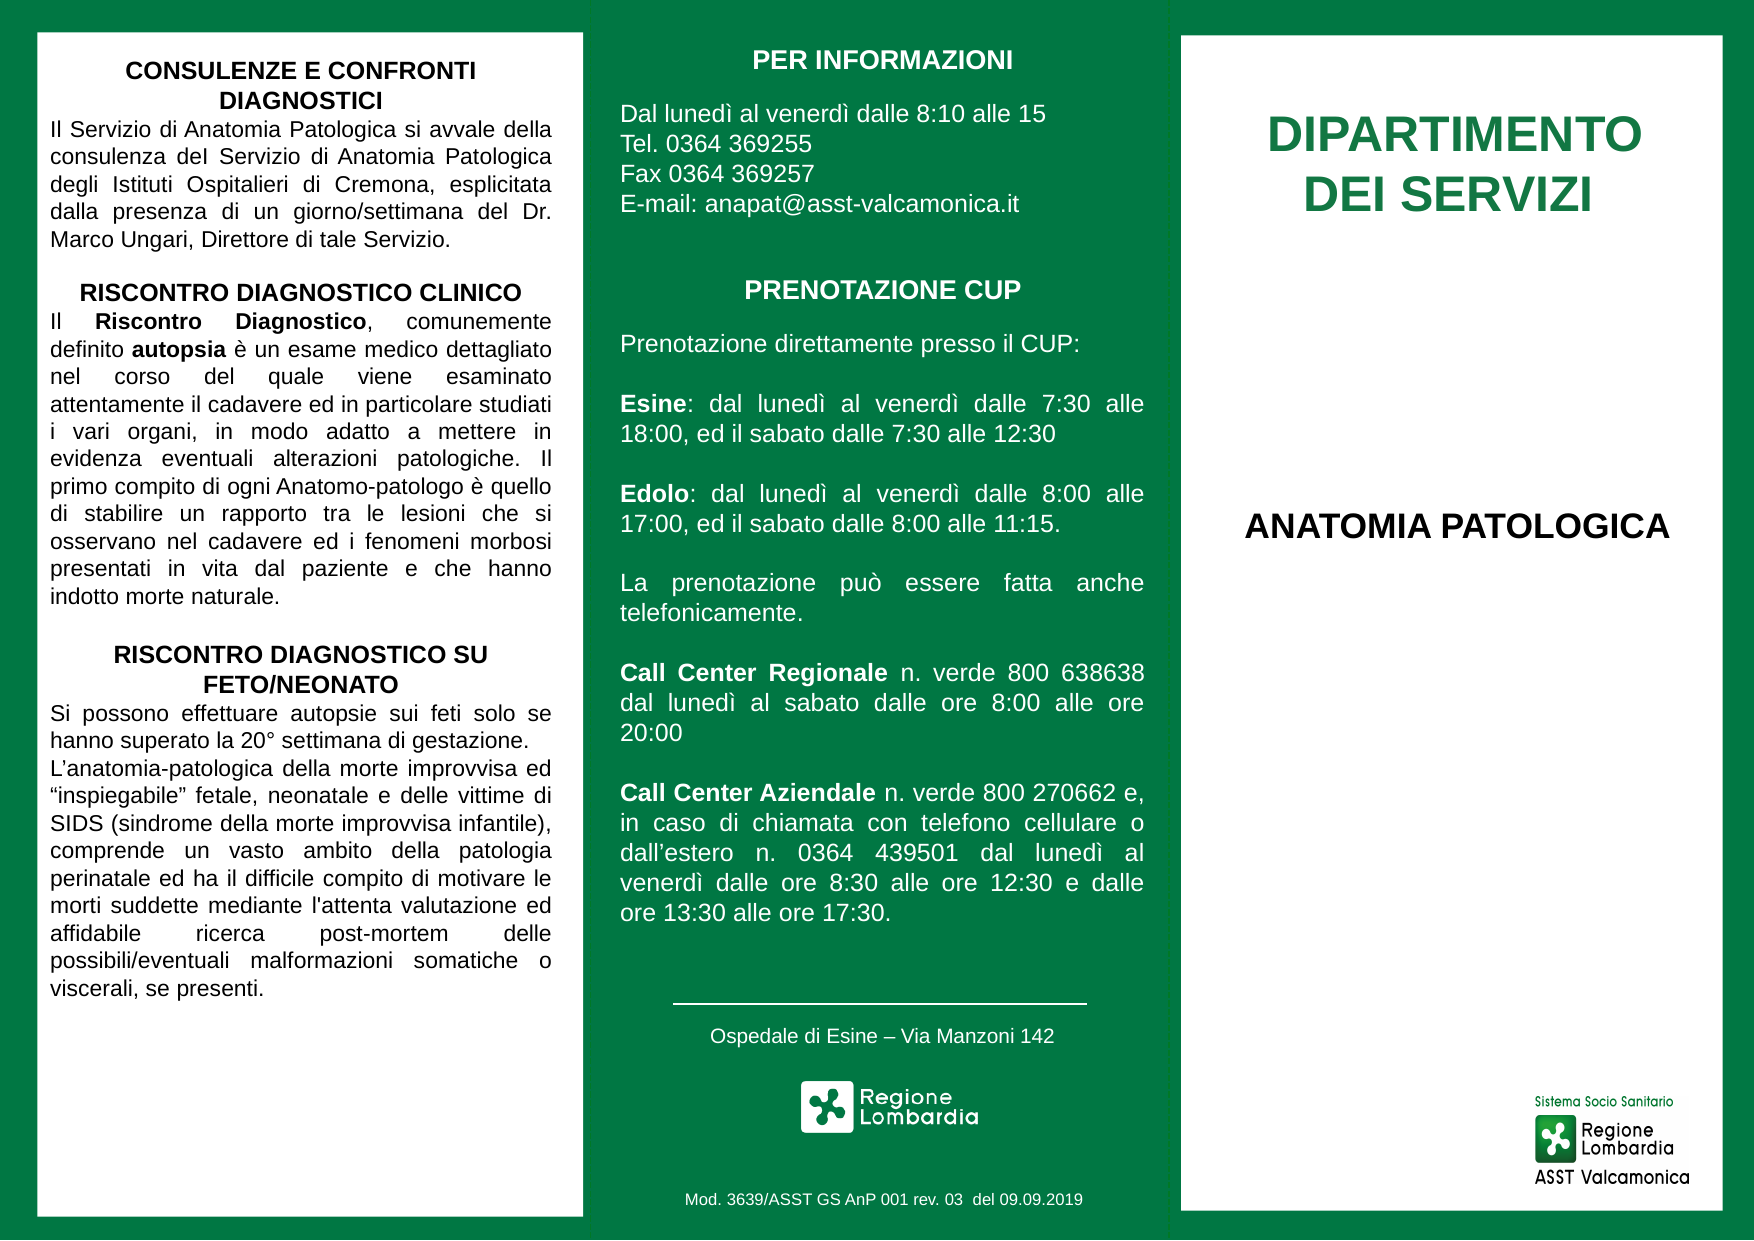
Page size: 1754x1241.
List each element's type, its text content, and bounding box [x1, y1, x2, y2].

picture [796, 1074, 981, 1138]
text_box IMMAGINE (se necessaria) [1184, 490, 1740, 550]
picture [1535, 1096, 1689, 1184]
text_box PER INFORMAZIONI Dal lunedì al venerdì dalle 8:10 alle 15 Tel. 0364 369255 Fax 0364 369257 E-mail: anapat@asst-valcamonica.it PRENOTAZIONE CUP Prenotazione direttamente presso il CUP: Esine: dal lunedì al venerdì dalle 7:30 alle 18:00, ed il sabato dalle 7:30 alle 12:30 Edolo: dal lunedì al venerdì dalle 8:00 alle 17:00, ed il sabato dalle 8:00 alle 11:15. La prenotazione può essere fatta anche telefonicamente. Call Center Regionale n. verde 800 638638 dal lunedì al sabato dalle ore 8:00 alle ore 20:00 Call Center Aziendale n. verde 800 270662 e, in caso di chiamata con telefono cellulare o dall’estero n. 0364 439501 dal lunedì al venerdì dalle ore 8:30 alle ore 12:30 e dalle ore 13:30 alle ore 17:30. [605, 35, 1161, 964]
text_box Ospedale di Esine – Via Manzoni 142 [637, 1015, 1128, 1056]
text_box ANATOMIA PATOLOGICA [1194, 496, 1713, 639]
text_box DIPARTIMENTO DEI SERVIZI [1231, 94, 1681, 350]
text_box CONSULENZE E CONFRONTI DIAGNOSTICI Il Servizio di Anatomia Patologica si avvale della consulenza deI Servizio di Anatomia Patologica degli Istituti Ospitalieri di Cremona, esplicitata dalla presenza di un giorno/settimana del Dr. Marco Ungari, Direttore di tale Servizio. RISCONTRO DIAGNOSTICO CLINICO Il Riscontro Diagnostico, comunemente definito autopsia è un esame medico dettagliato nel corso del quale viene esaminato attentamente il cadavere ed in particolare studiati i vari organi, in modo adatto a mettere in evidenza eventuali alterazioni patologiche. Il primo compito di ogni Anatomo-patologo è quello di stabilire un rapporto tra le lesioni che si osservano nel cadavere ed i fenomeni morbosi presentati in vita dal paziente e che hanno indotto morte naturale. RISCONTRO DIAGNOSTICO SU FETO/NEONATO Si possono effettuare autopsie sui feti solo se hanno superato la 20° settimana di gestazione. L’anatomia-patologica della morte improvvisa ed “inspiegabile” fetale, neonatale e delle vittime di SIDS (sindrome della morte improvvisa infantile), comprende un vasto ambito della patologia perinatale ed ha il difficile compito di motivare le morti suddette mediante l'attenta valutazione ed affidabile ricerca post-mortem delle possibili/eventuali malformazioni somatiche o viscerali, se presenti. [35, 47, 567, 1146]
text_box Mod. 3639/ASST GS AnP 001 rev. 03 del 09.09.2019 [628, 1181, 1099, 1216]
text_box [1181, 35, 1723, 1211]
text_box [37, 32, 584, 1217]
